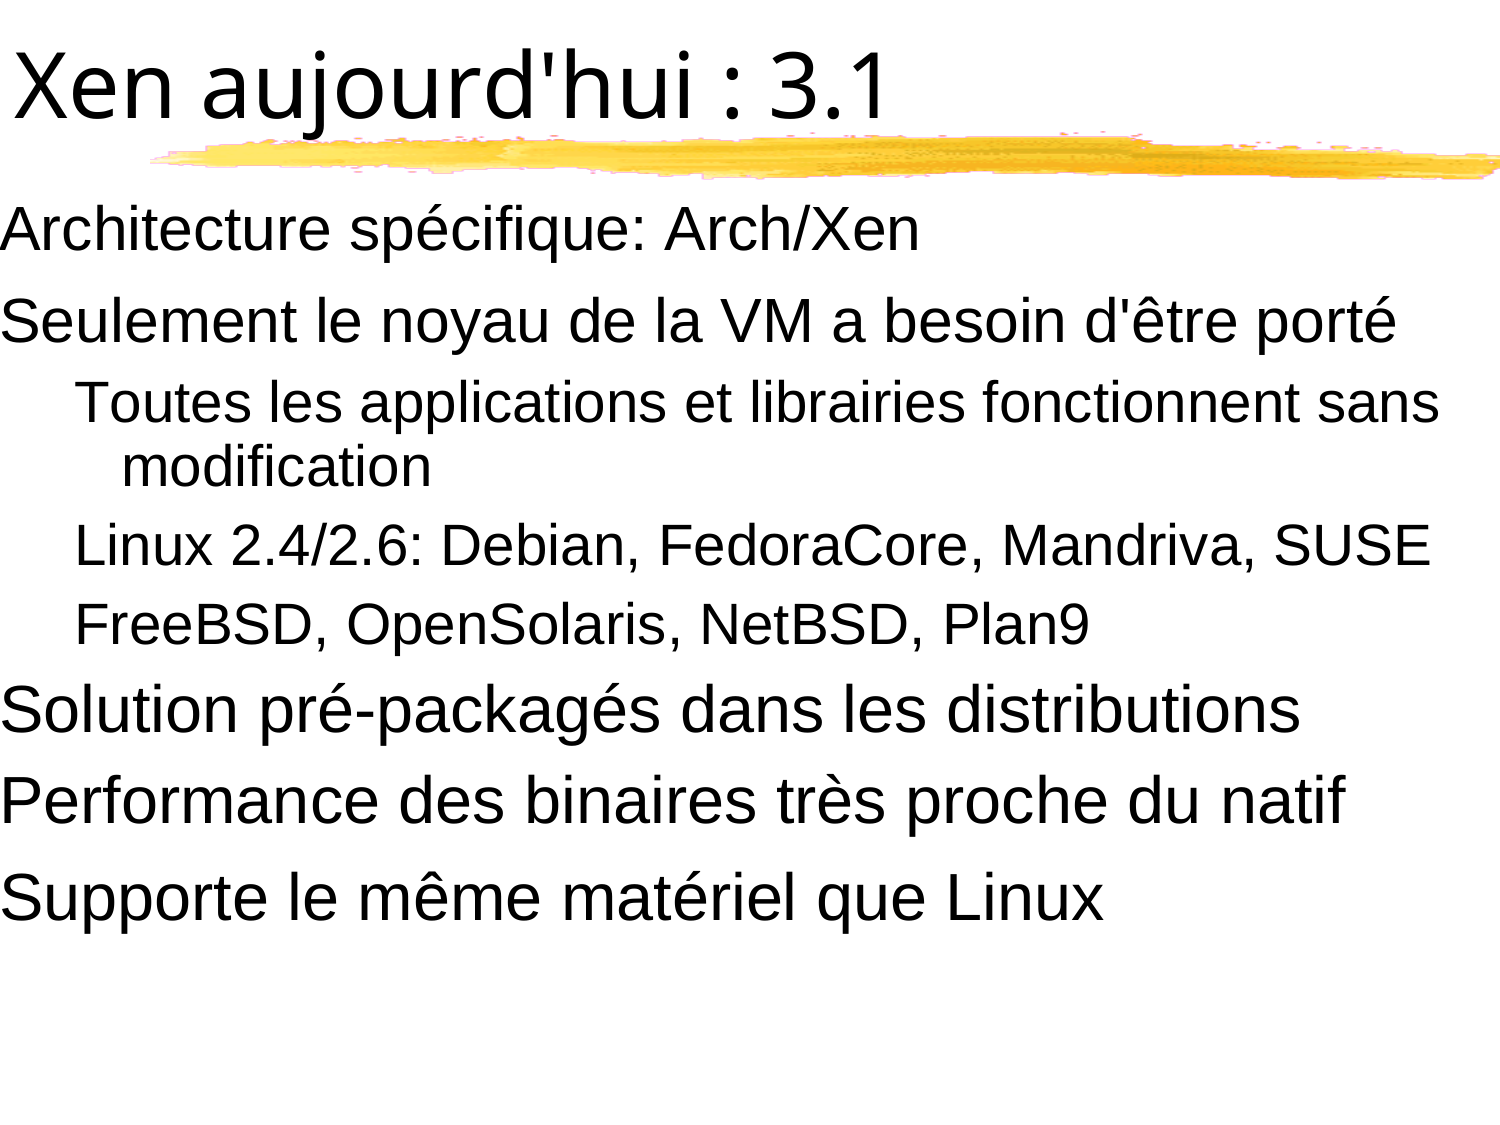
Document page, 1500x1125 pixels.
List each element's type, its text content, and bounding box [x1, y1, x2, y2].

picture [150, 148, 1500, 188]
list Architecture spécifique: Arch/Xen Seulement le noyau de la VM a besoin d'être porté Toutes les applications et librairies fonctionnent sans modification Linux 2.4/2.6: Debian, FedoraCore, Mandriva, SUSE FreeBSD, OpenSolaris, NetBSD, Plan9 Solution pré-packagés dans les distributions Performance des binaires très proche du natif Supporte le même matériel que Linux [0, 188, 1500, 1044]
title Xen aujourd'hui : 3.1 [0, 2, 1500, 148]
